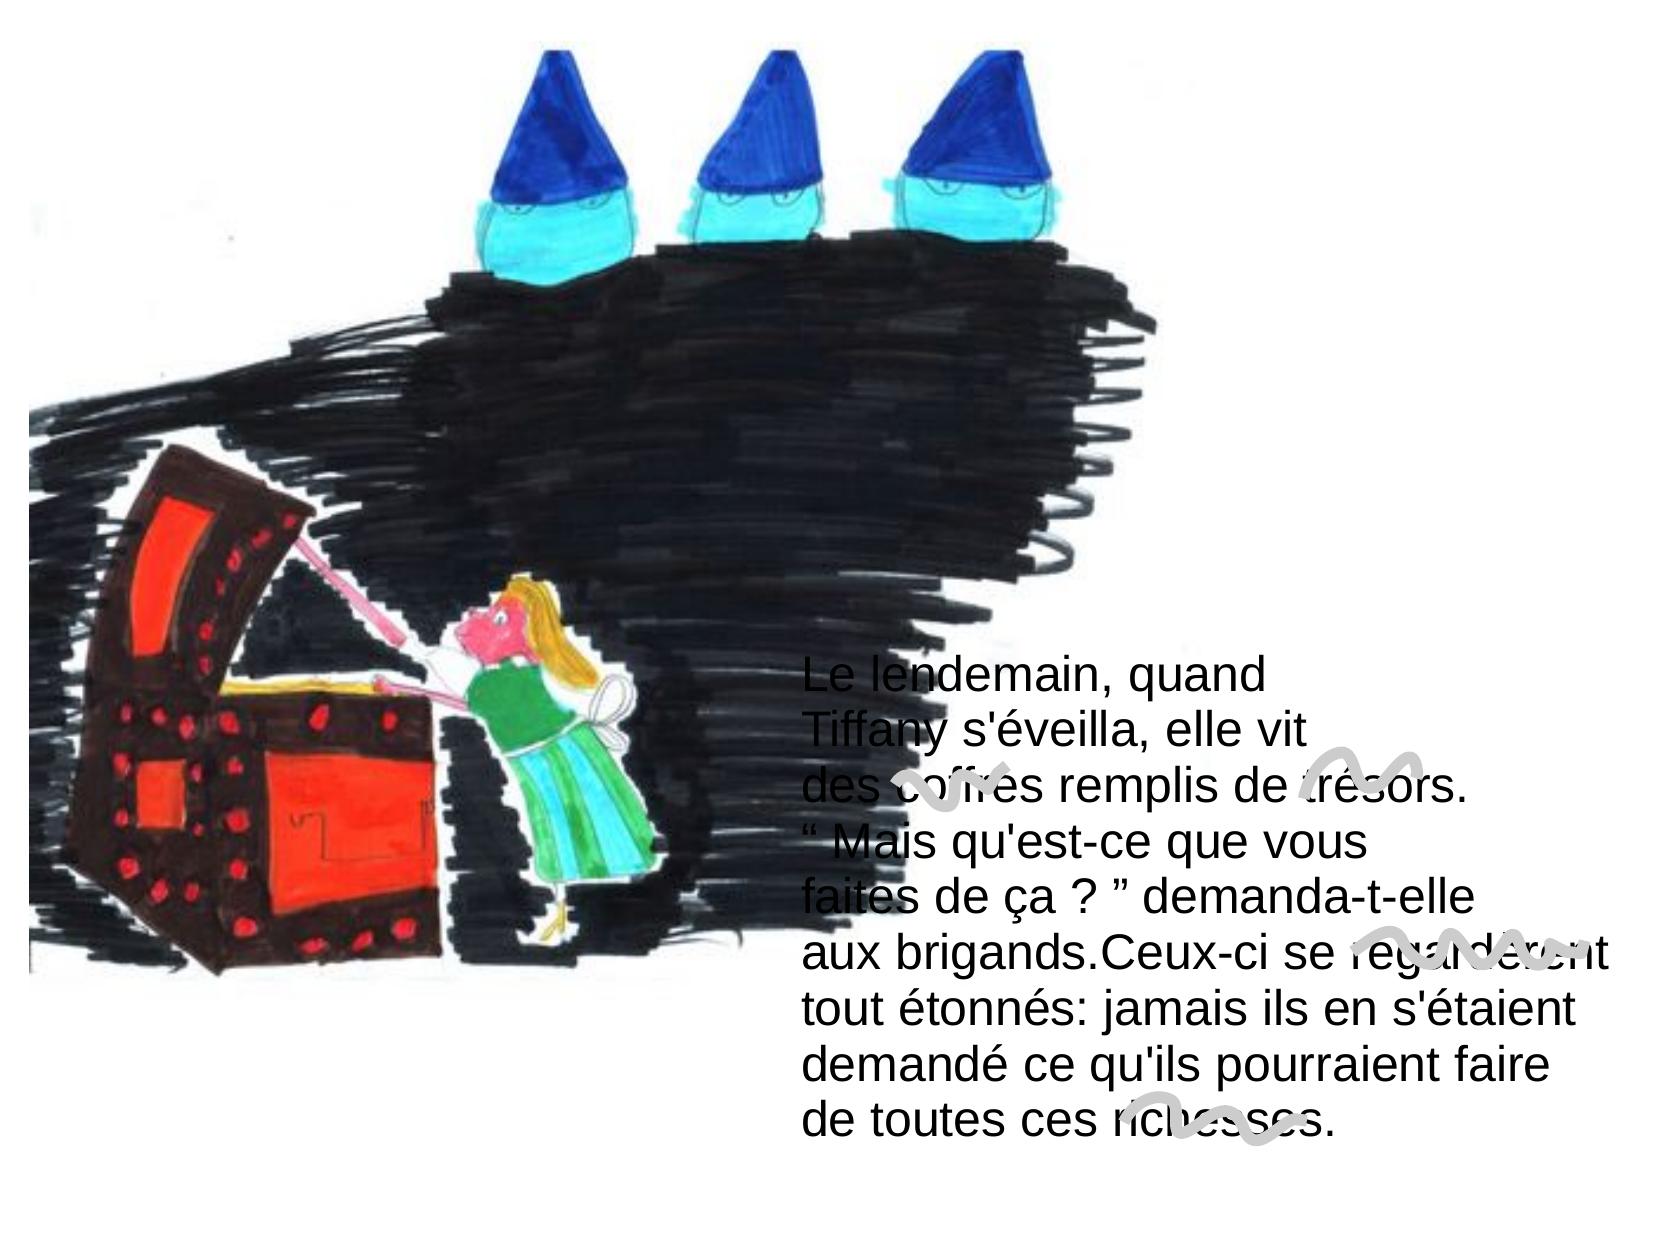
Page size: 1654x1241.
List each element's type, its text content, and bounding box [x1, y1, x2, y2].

text_box Le lendemain, quand Tiffany s'éveilla, elle vit des coffres remplis de trésors. “ Mais qu'est-ce que vous faites de ça ? ” demanda-t-elle aux brigands.Ceux-ci se regardèrent tout étonnés: jamais ils en s'étaient demandé ce qu'ils pourraient faire de toutes ces richesses. [786, 638, 1625, 1211]
picture [29, 41, 1211, 1004]
